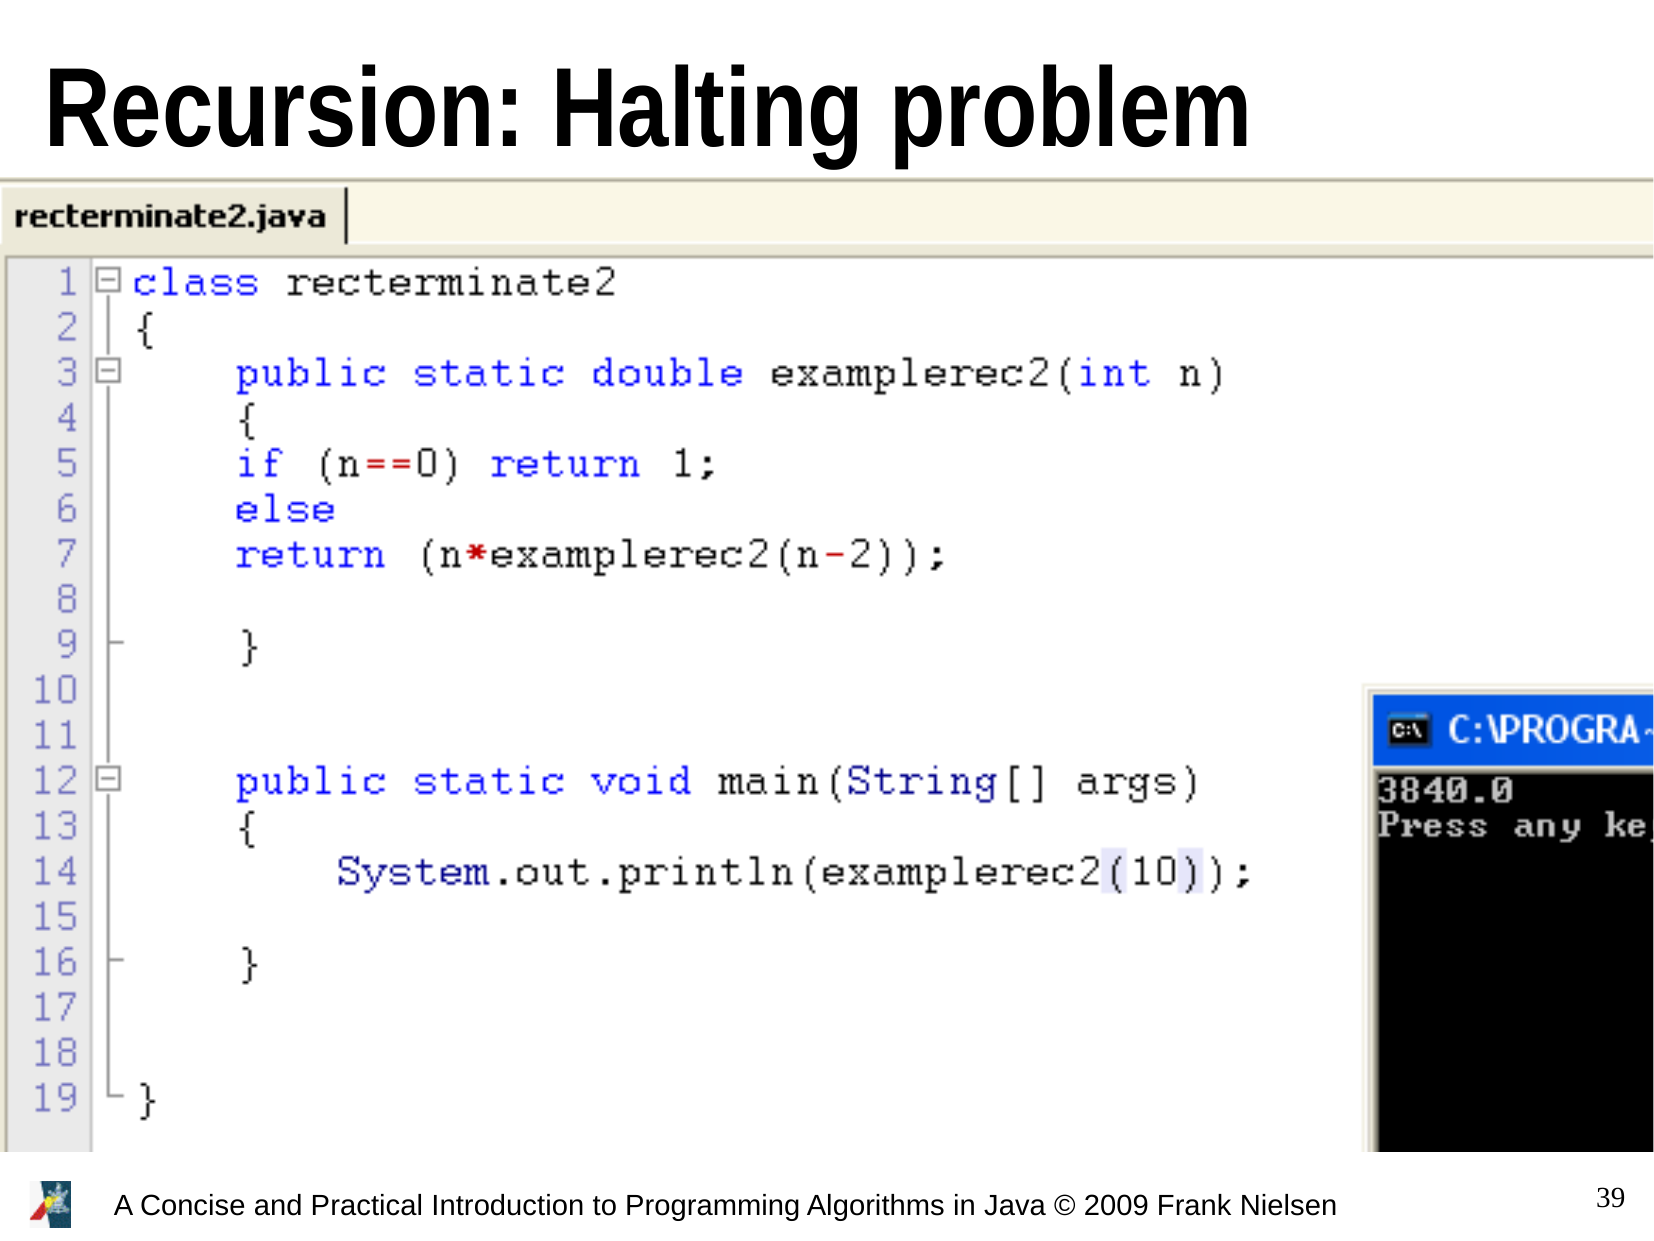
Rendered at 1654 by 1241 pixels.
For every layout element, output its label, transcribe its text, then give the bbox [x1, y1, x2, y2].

picture [29, 1181, 71, 1228]
picture [0, 177, 1654, 1152]
text_box Recursion: Halting problem [29, 33, 1268, 178]
